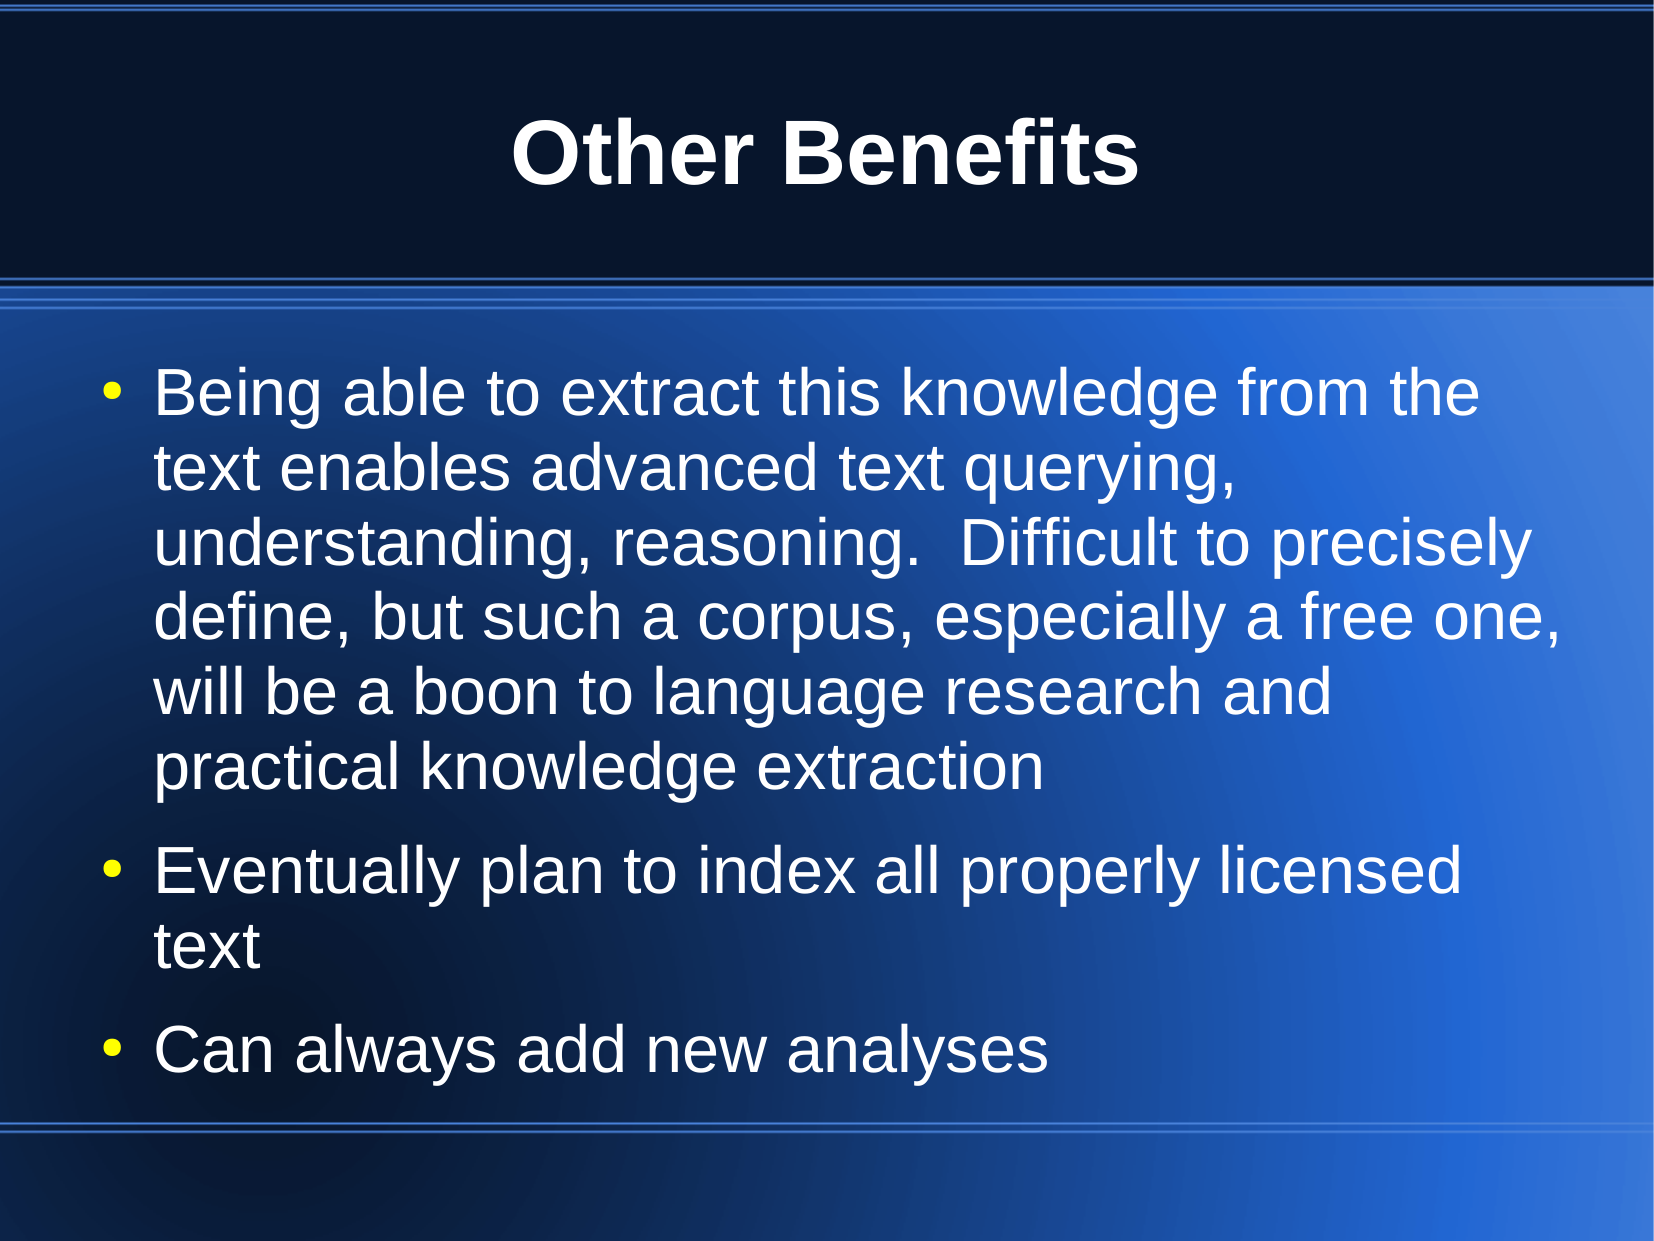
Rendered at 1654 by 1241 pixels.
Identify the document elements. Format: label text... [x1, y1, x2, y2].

title Other Benefits [82, 56, 1571, 250]
picture [0, 0, 1654, 1241]
list Being able to extract this knowledge from the text enables advanced text querying, understanding, reasoning. Difficult to precisely define, but such a corpus, especially a free one, will be a boon to language research and practical knowledge extraction Eventually plan to index all properly licensed text Can always add new analyses [82, 355, 1571, 1159]
